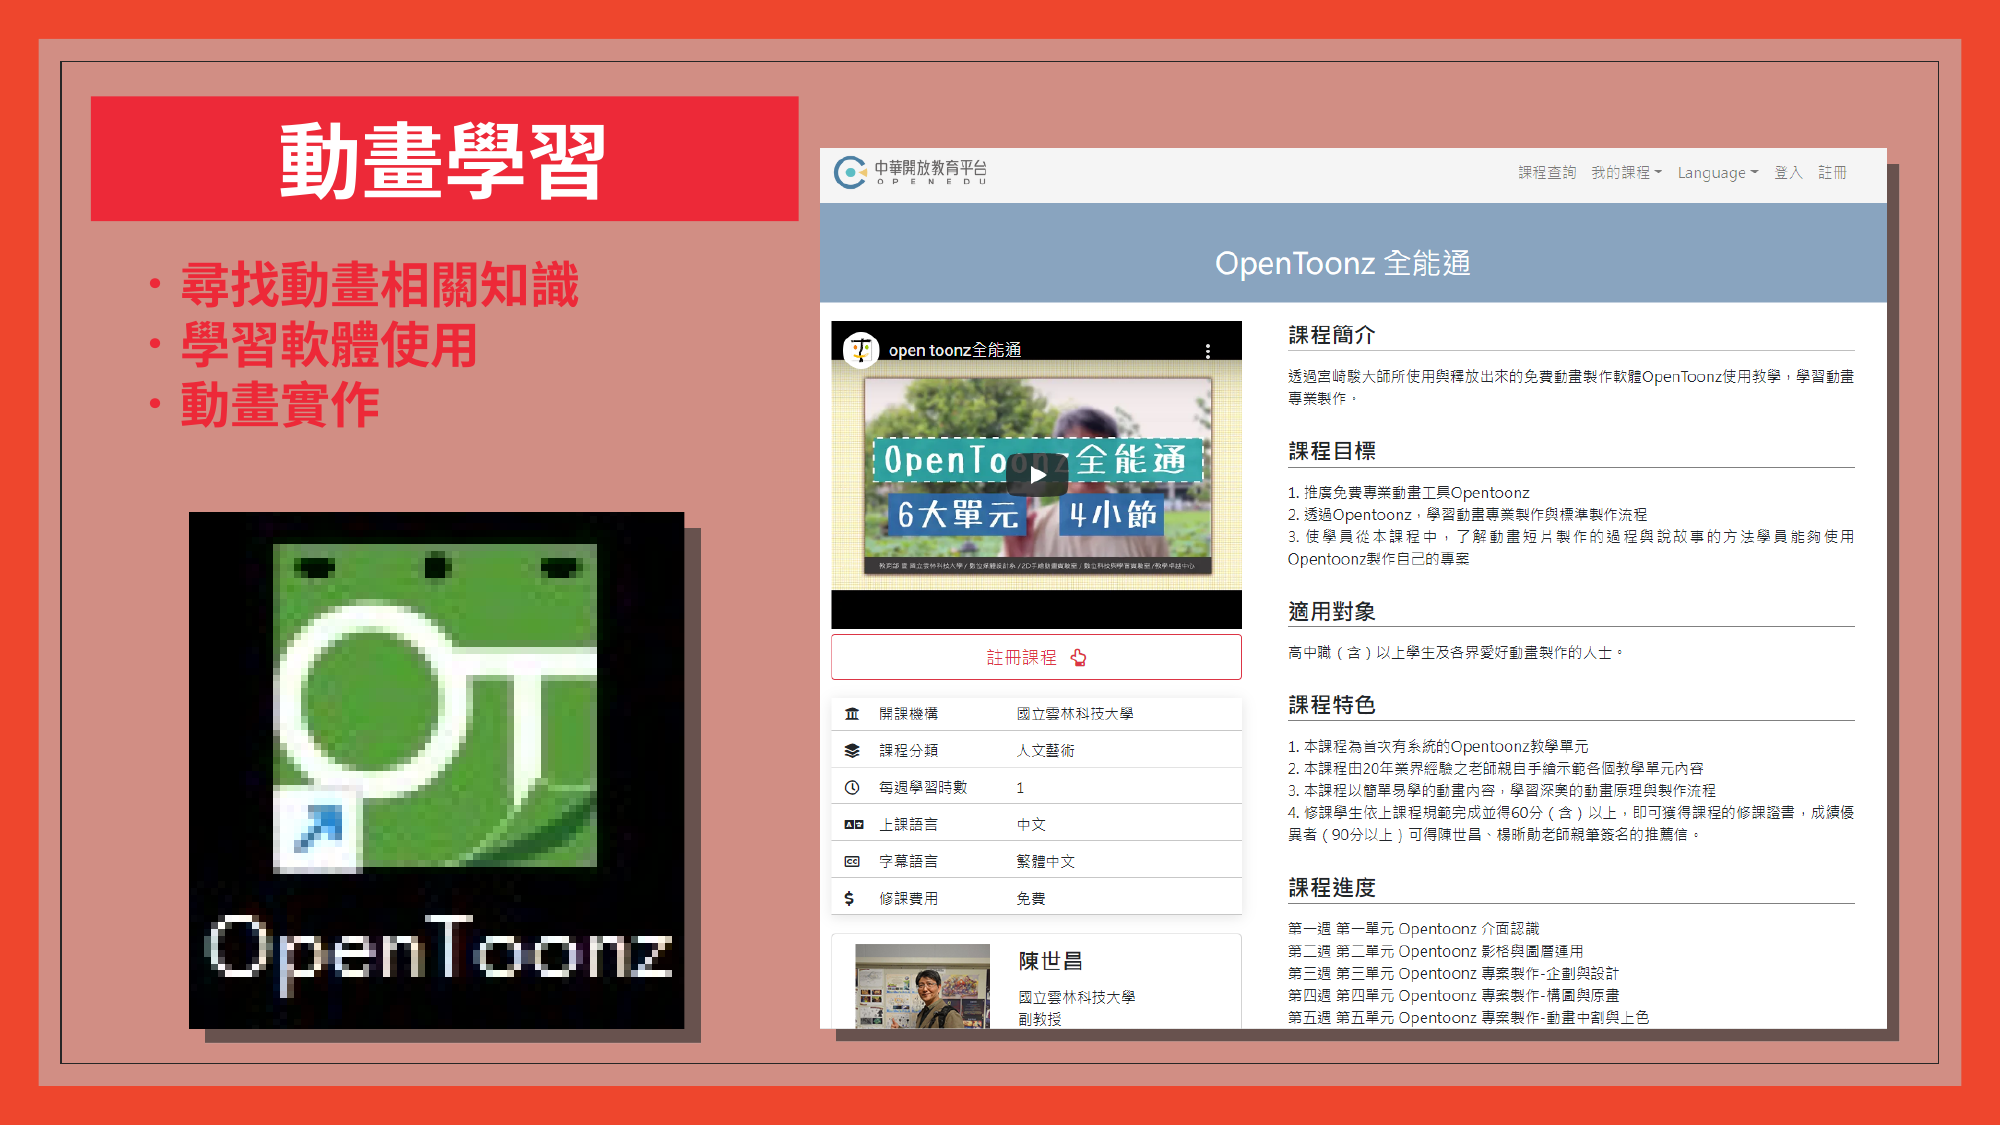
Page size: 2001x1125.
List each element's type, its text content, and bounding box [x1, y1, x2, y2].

text_box 動畫學習 [53, 24, 837, 293]
text_box ．尋找動畫相關知識 ．學習軟體使用 ．動畫實作 [115, 293, 596, 441]
picture [820, 148, 1887, 1029]
picture [189, 512, 685, 1029]
